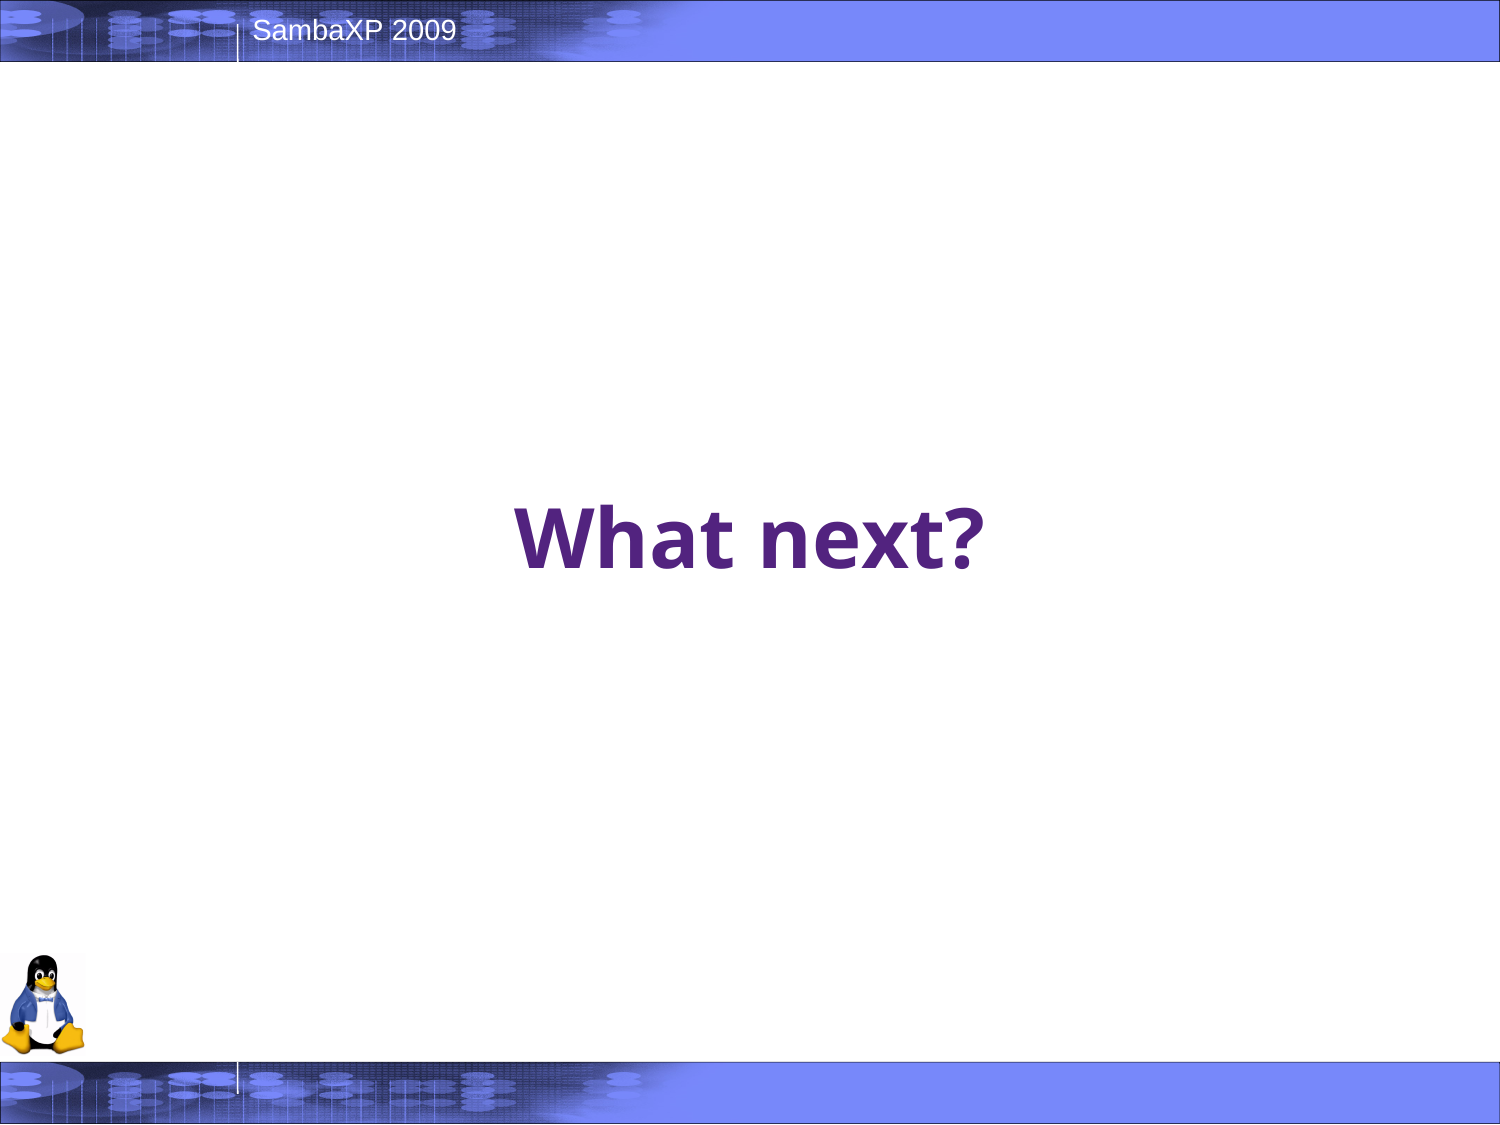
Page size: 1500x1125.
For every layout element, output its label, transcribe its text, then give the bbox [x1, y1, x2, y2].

picture [1, 1063, 1499, 1123]
text_box What next? [499, 472, 1001, 602]
picture [1, 1, 1499, 61]
